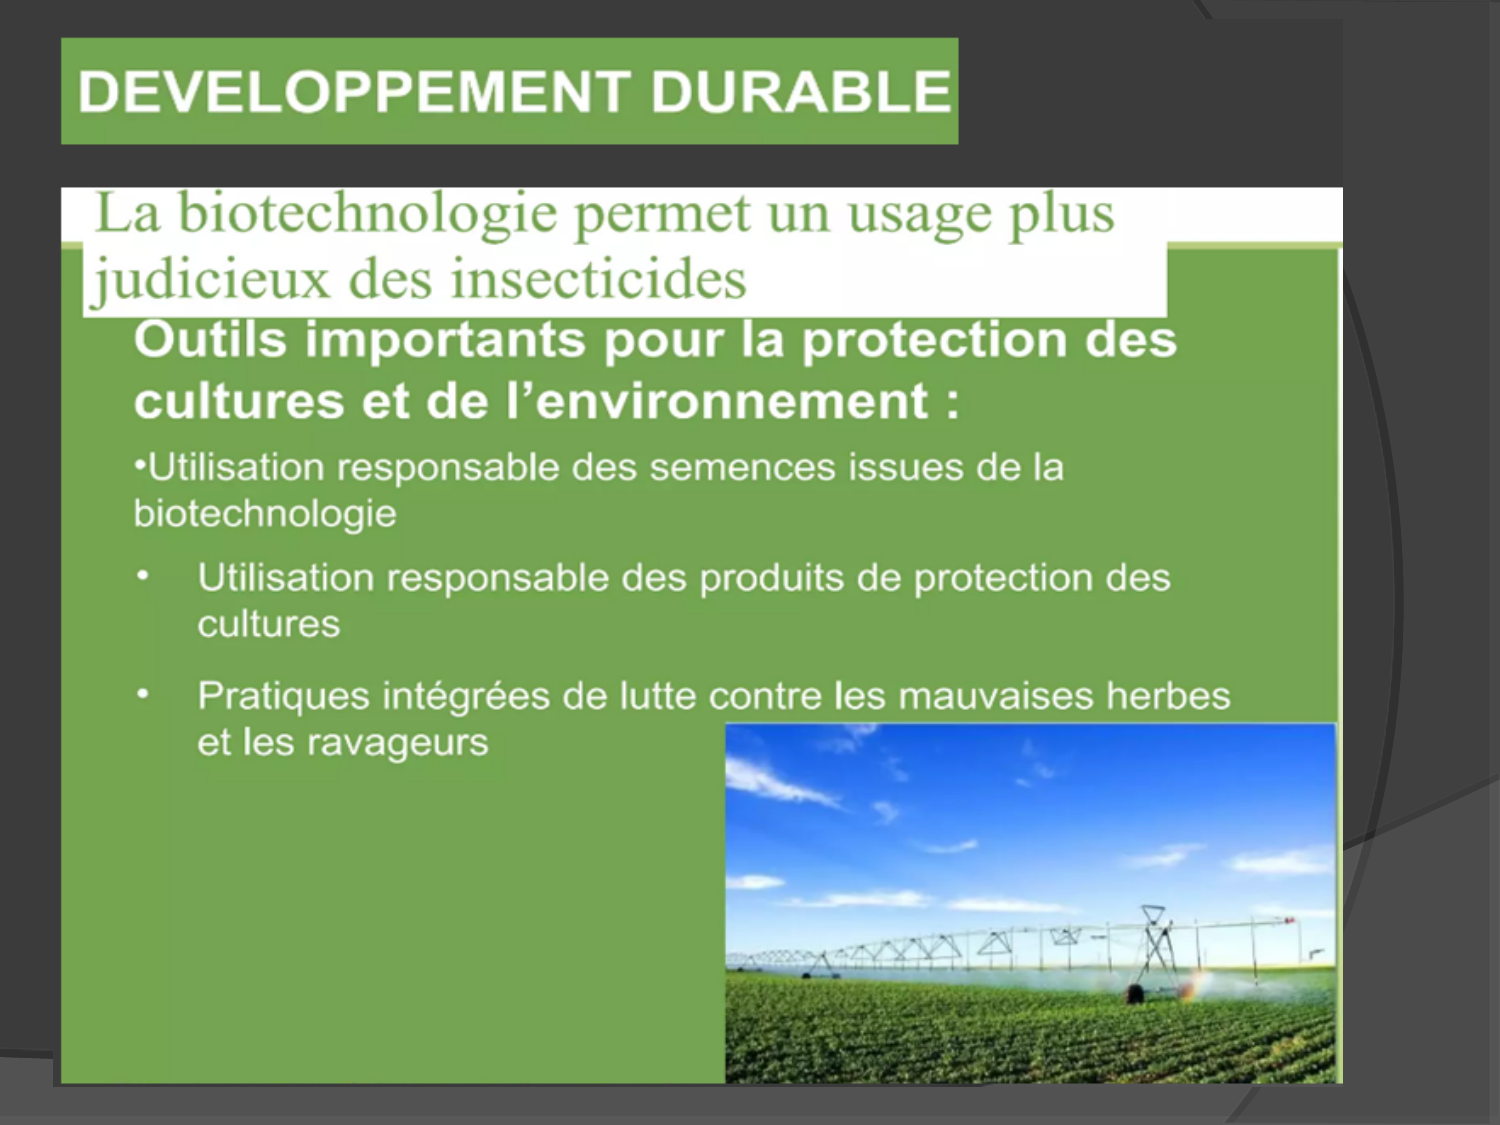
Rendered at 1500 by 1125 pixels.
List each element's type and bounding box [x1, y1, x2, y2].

picture [53, 19, 1343, 1087]
